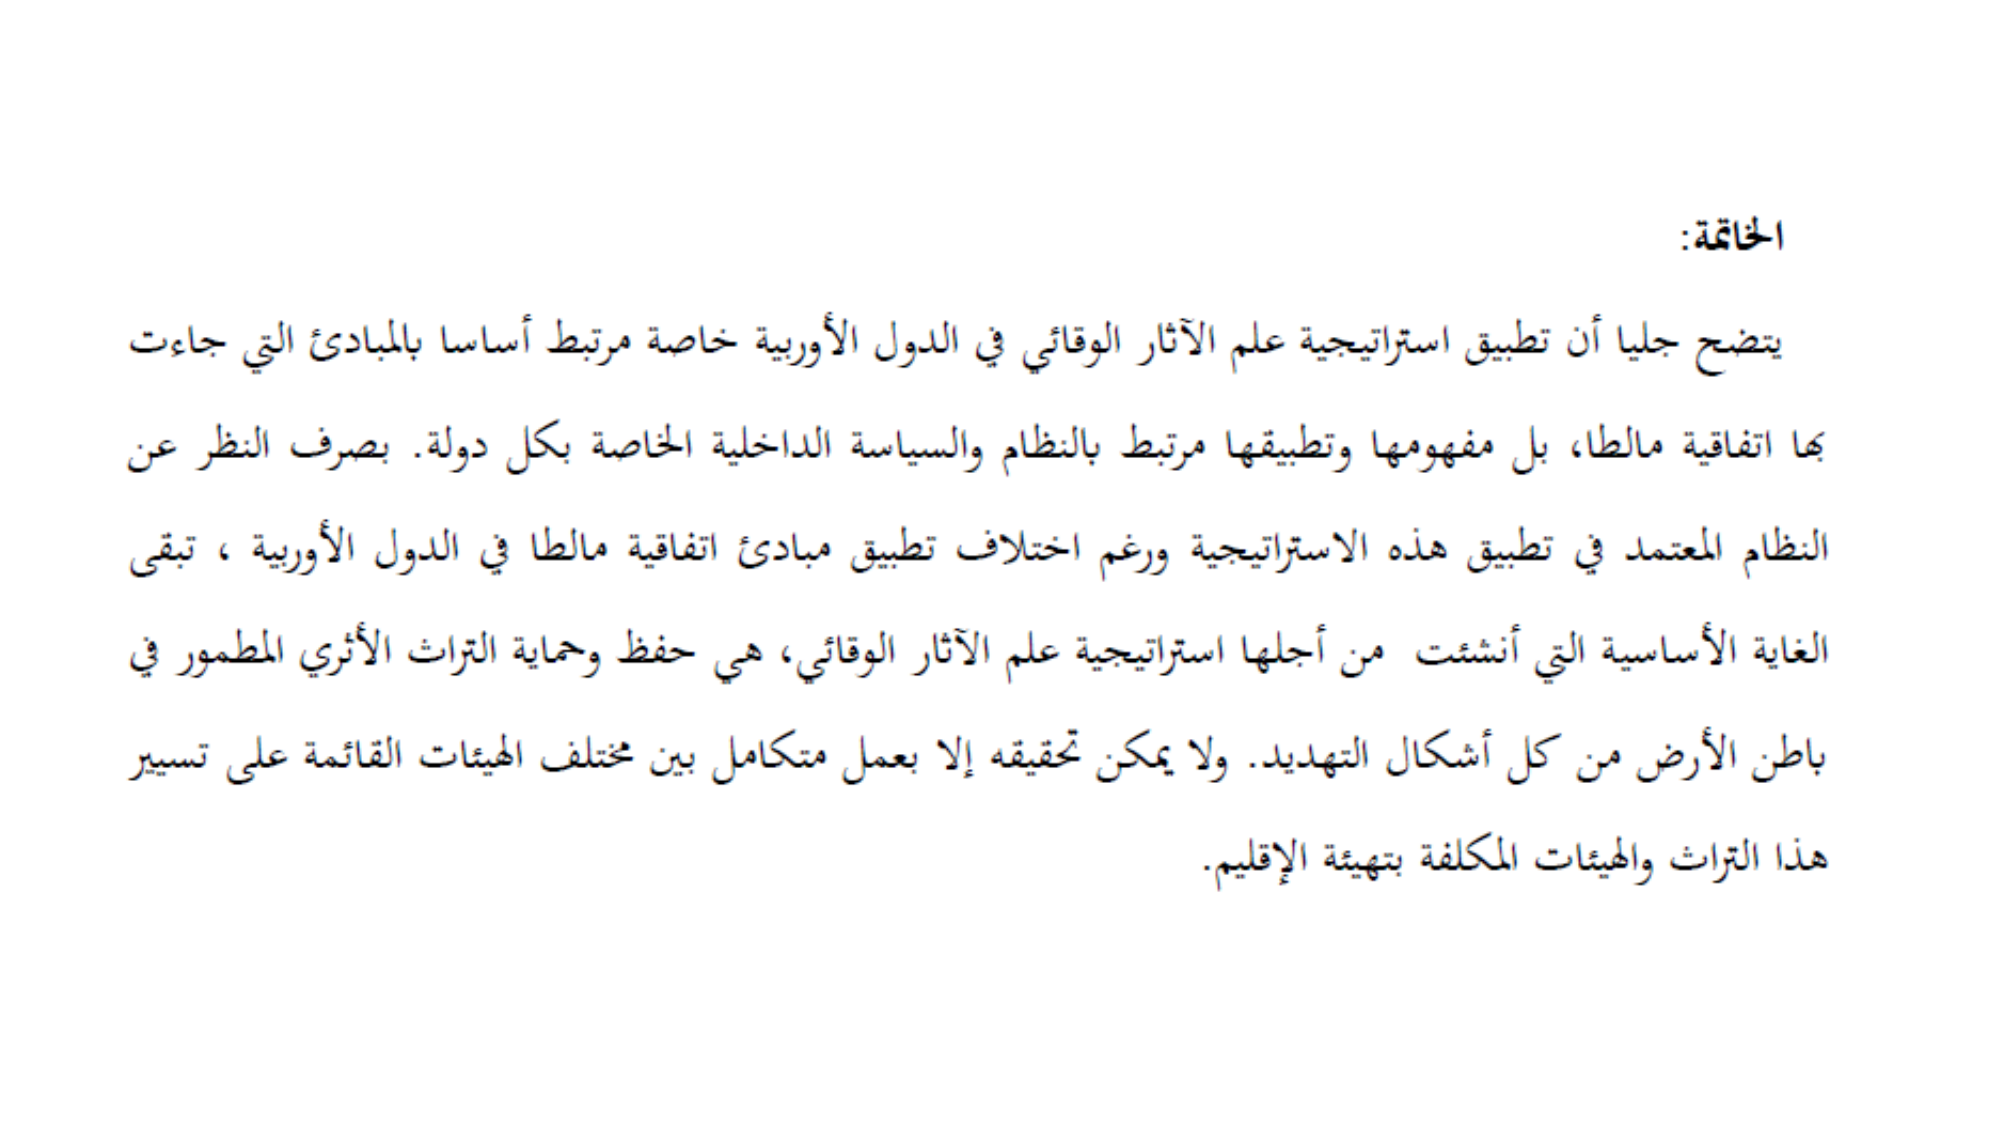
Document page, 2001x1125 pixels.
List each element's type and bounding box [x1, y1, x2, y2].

picture [78, 195, 1859, 905]
